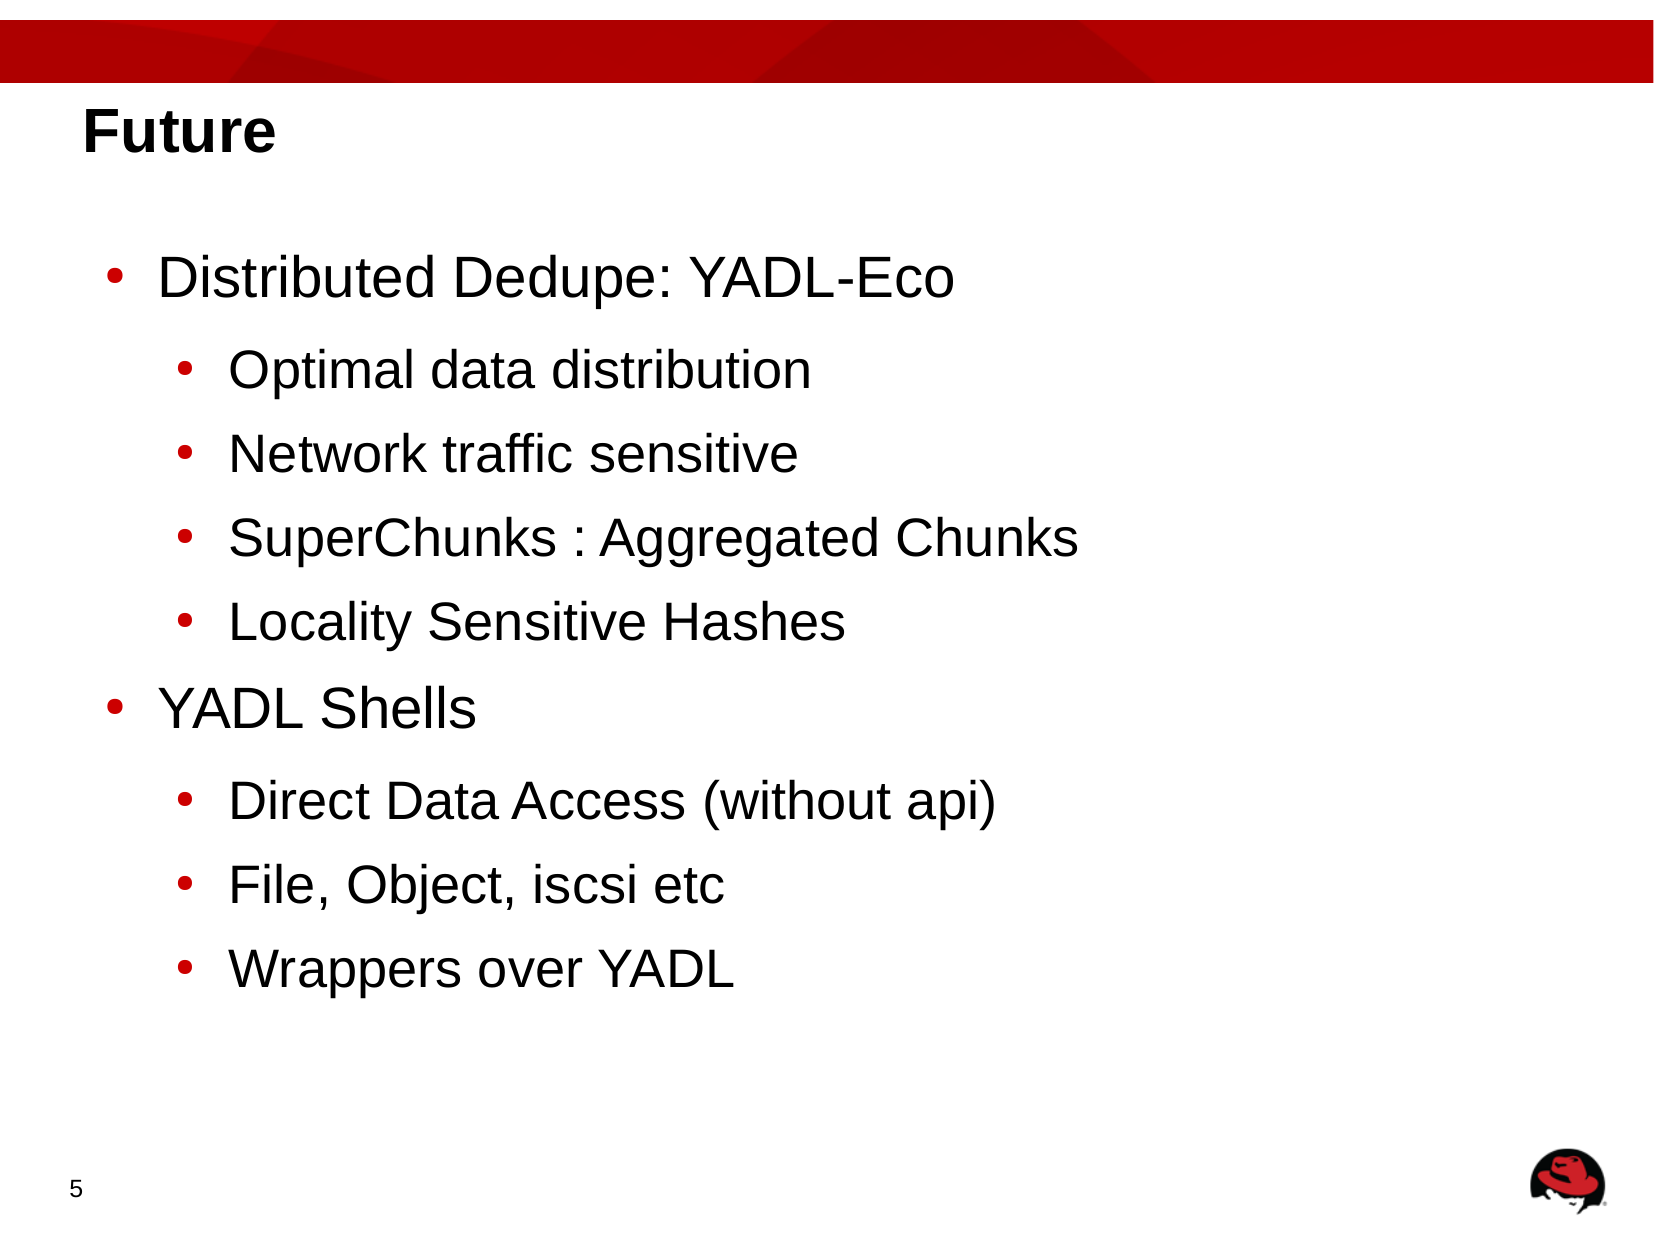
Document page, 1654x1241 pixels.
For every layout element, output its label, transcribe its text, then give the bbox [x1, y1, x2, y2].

picture [1576, 1146, 1613, 1224]
picture [0, 20, 1654, 83]
list Distributed Dedupe: YADL-Eco Optimal data distribution Network traffic sensitive SuperChunks : Aggregated Chunks Locality Sensitive Hashes YADL Shells Direct Data Access (without api) File, Object, iscsi etc Wrappers over YADL [86, 244, 1576, 1241]
title Future [82, 37, 1571, 226]
